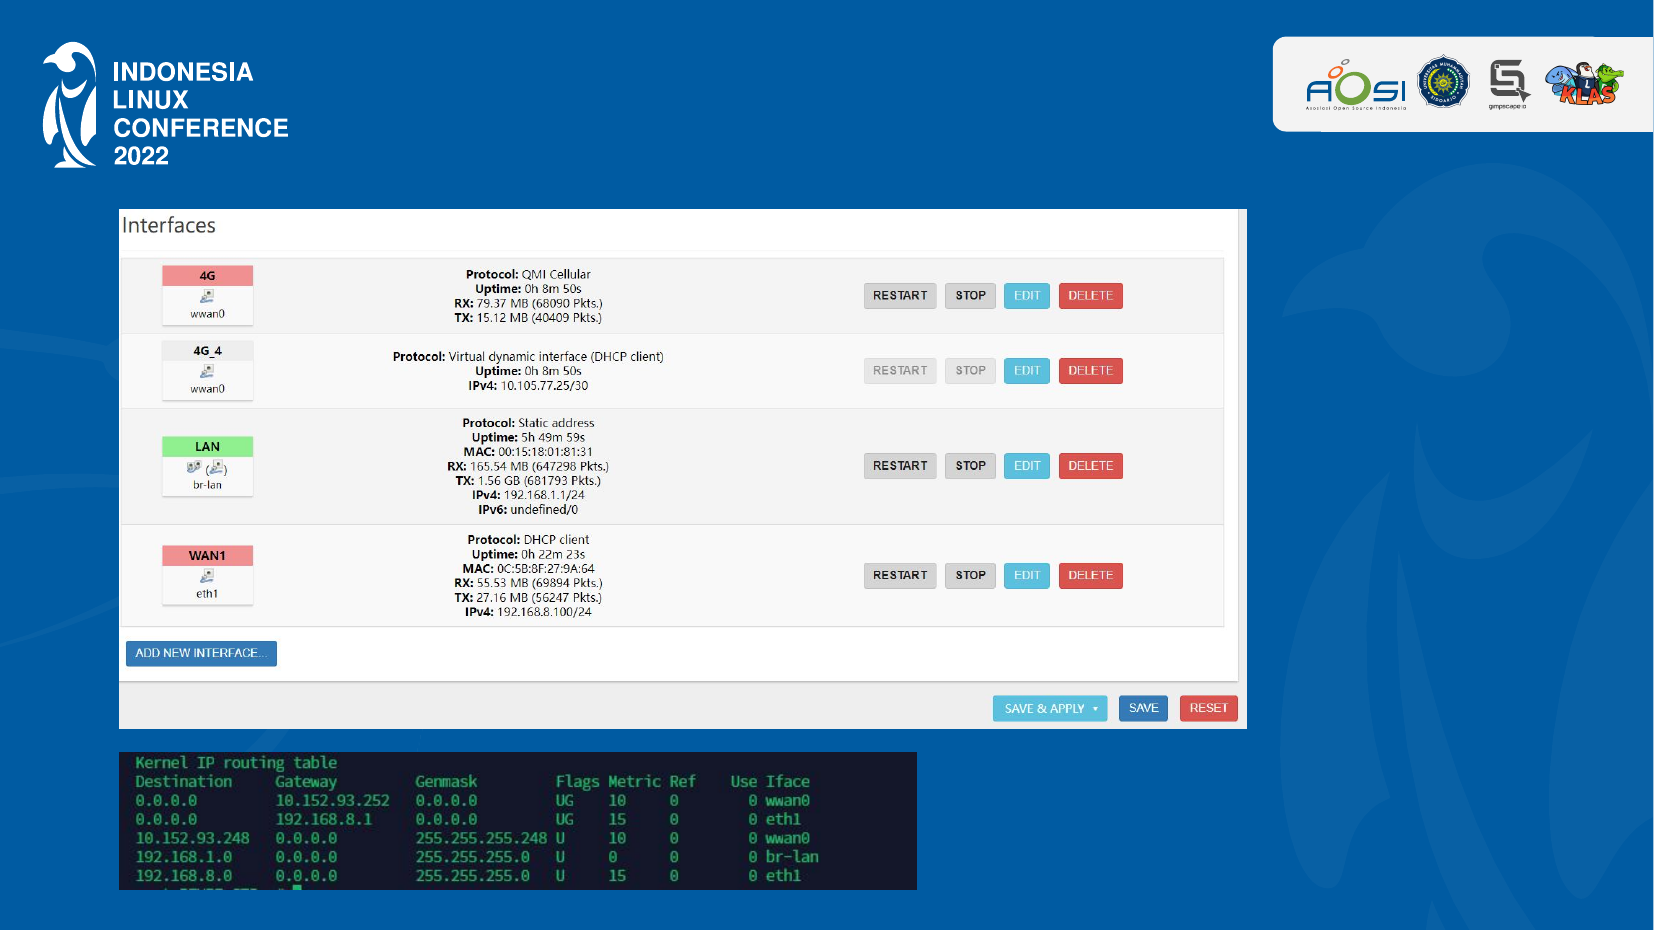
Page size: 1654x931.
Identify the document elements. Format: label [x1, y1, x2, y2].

picture [1416, 54, 1471, 108]
picture [119, 209, 1247, 729]
picture [1545, 62, 1624, 105]
picture [119, 752, 917, 890]
